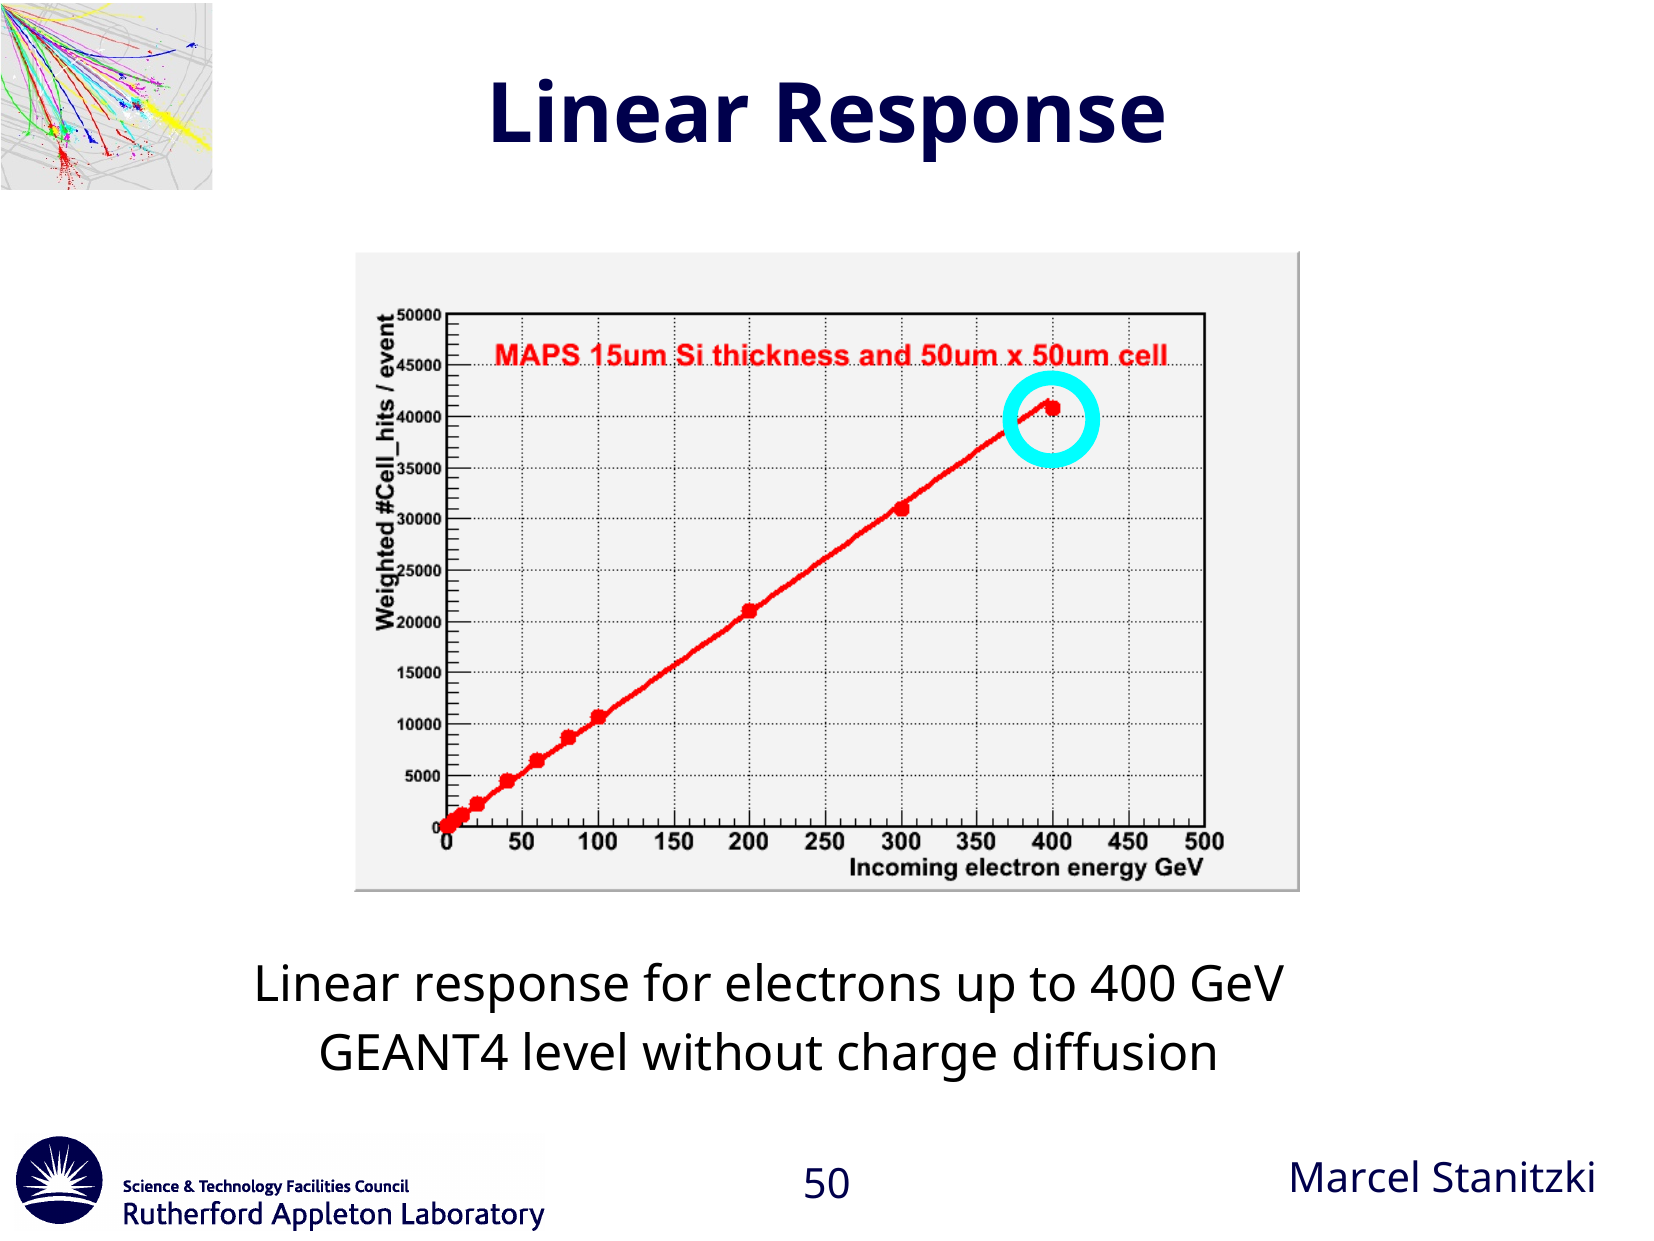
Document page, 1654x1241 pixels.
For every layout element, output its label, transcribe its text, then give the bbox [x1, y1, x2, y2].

picture [353, 250, 1300, 892]
title Linear Response [203, 5, 1451, 213]
picture [14, 1133, 545, 1231]
text_box Linear response for electrons up to 400 GeV GEANT4 level without charge diffusion [208, 938, 1330, 1076]
picture [0, 3, 213, 190]
